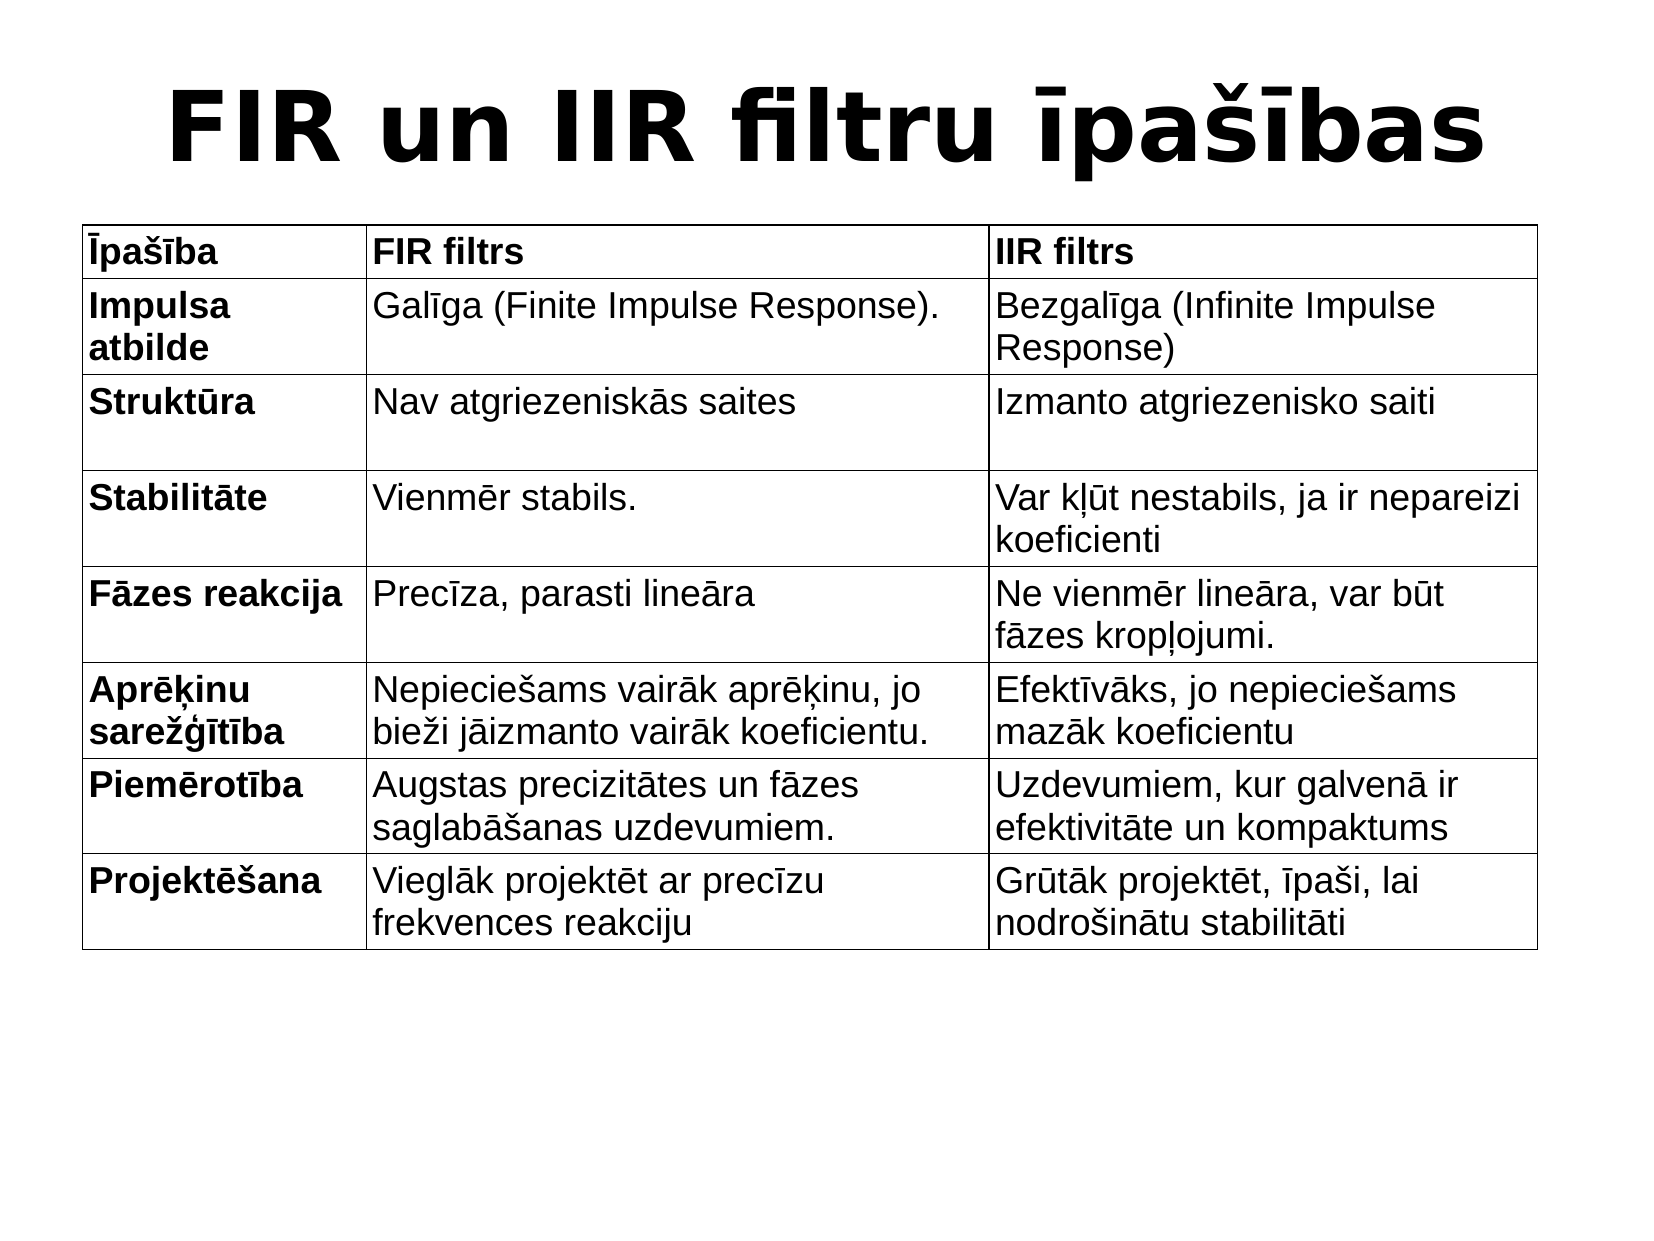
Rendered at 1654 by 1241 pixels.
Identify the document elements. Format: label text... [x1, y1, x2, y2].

table_cell Stabilitāte [83, 471, 366, 566]
table_cell Ne vienmēr lineāra, var būt fāzes kropļojumi. [990, 567, 1537, 662]
table_cell Aprēķinu sarežģītība [83, 663, 366, 758]
table_cell Struktūra [83, 375, 366, 470]
table_cell Precīza, parasti lineāra [367, 567, 988, 662]
table_cell Impulsa atbilde [83, 279, 366, 374]
table_cell Piemērotība [83, 759, 366, 853]
table_cell Fāzes reakcija [83, 567, 366, 662]
table_cell Nepieciešams vairāk aprēķinu, jo bieži jāizmanto vairāk koeficientu. [367, 663, 988, 758]
table_cell Vienmēr stabils. [367, 471, 988, 566]
table_cell Efektīvāks, jo nepieciešams mazāk koeficientu [990, 663, 1537, 758]
table_cell Var kļūt nestabils, ja ir nepareizi koeficienti [990, 471, 1537, 566]
title FIR un IIR filtru īpašības [82, 49, 1571, 196]
table_cell Galīga (Finite Impulse Response). [367, 279, 988, 374]
table_header FIR filtrs [367, 226, 988, 278]
table_cell Augstas precizitātes un fāzes saglabāšanas uzdevumiem. [367, 759, 988, 853]
table_cell Uzdevumiem, kur galvenā ir efektivitāte un kompaktums [990, 759, 1537, 853]
table_cell Izmanto atgriezenisko saiti [990, 375, 1537, 470]
table_cell Vieglāk projektēt ar precīzu frekvences reakciju [367, 854, 988, 949]
table_cell Grūtāk projektēt, īpaši, lai nodrošinātu stabilitāti [990, 854, 1537, 949]
table_cell Bezgalīga (Infinite Impulse Response) [990, 279, 1537, 374]
table_cell Nav atgriezeniskās saites [367, 375, 988, 470]
table_cell Projektēšana [83, 854, 366, 949]
table_header IIR filtrs [990, 226, 1537, 278]
table_header Īpašība [83, 226, 366, 278]
